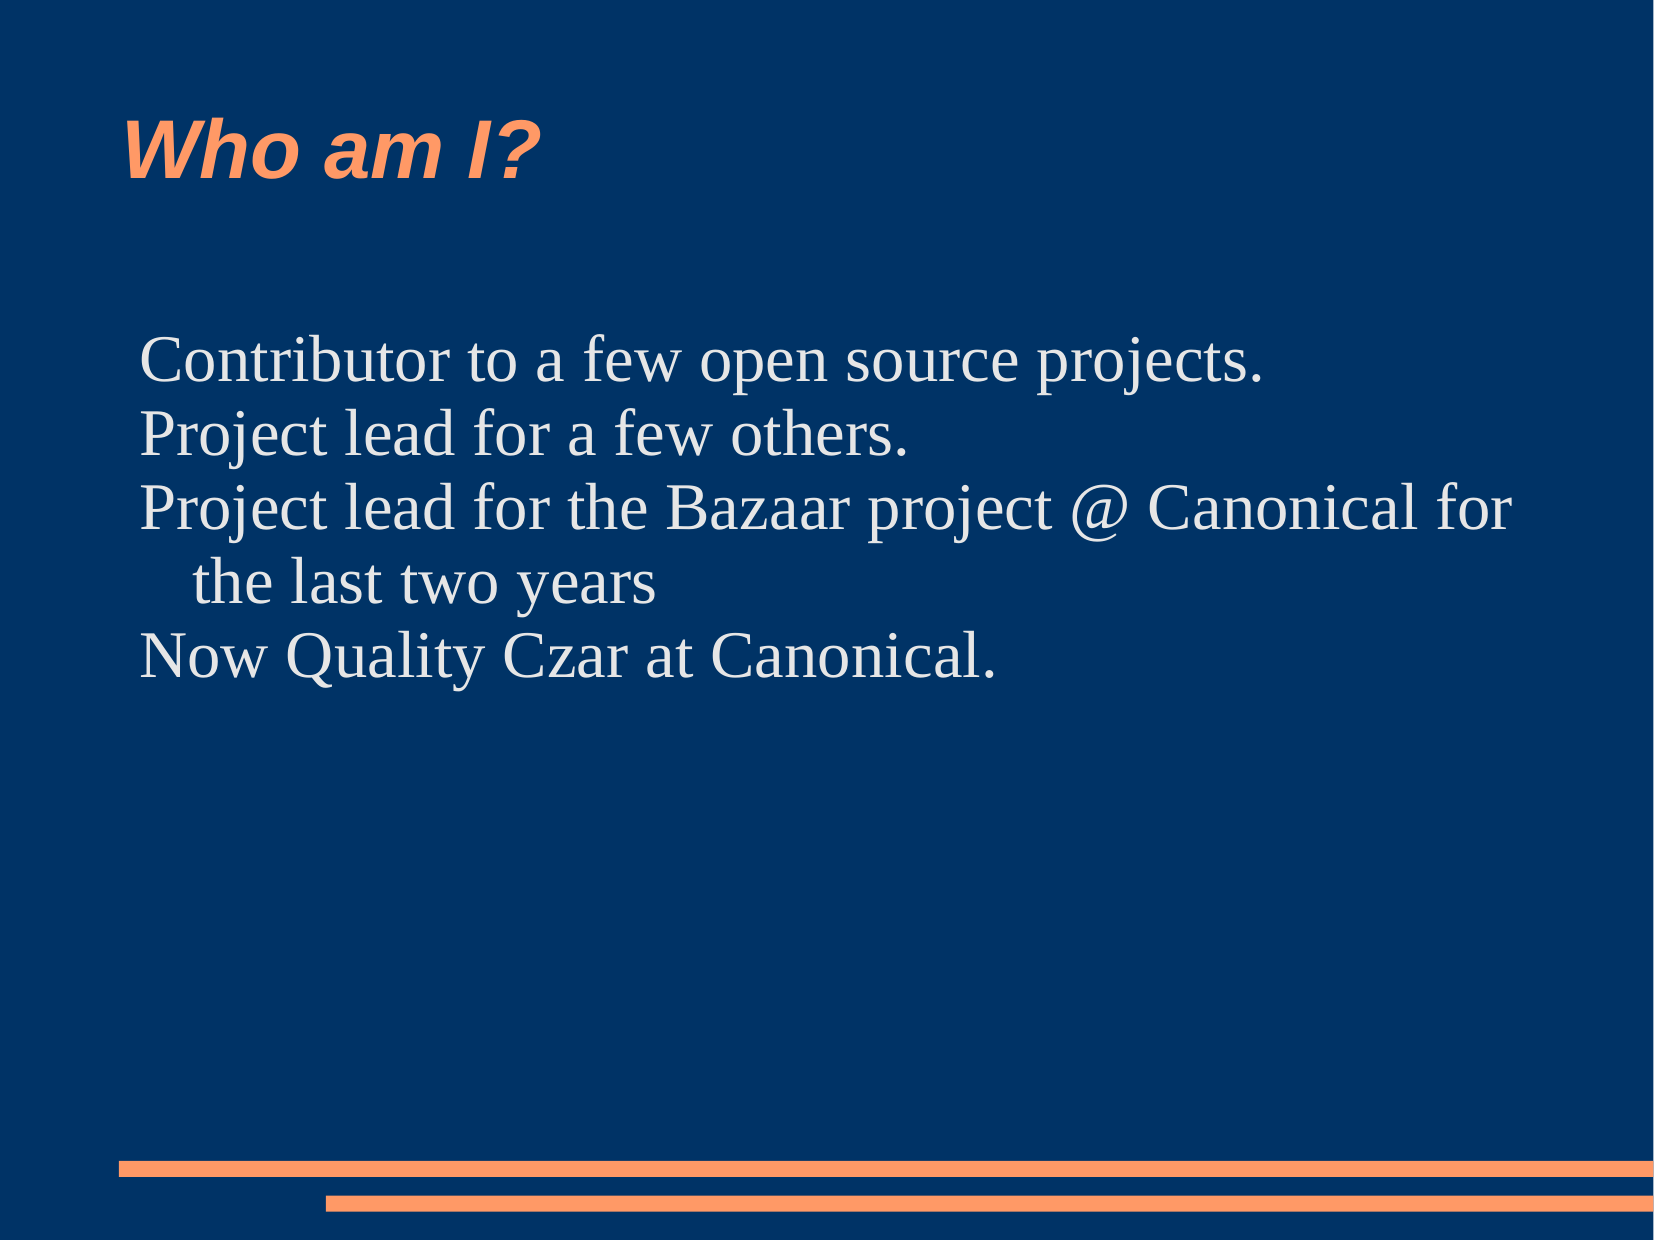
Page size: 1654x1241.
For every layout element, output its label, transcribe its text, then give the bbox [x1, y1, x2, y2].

title Who am I? [121, 46, 1534, 254]
list Contributor to a few open source projects. Project lead for a few others. Project lead for the Bazaar project @ Canonical for the last two years Now Quality Czar at Canonical. [121, 322, 1561, 1133]
